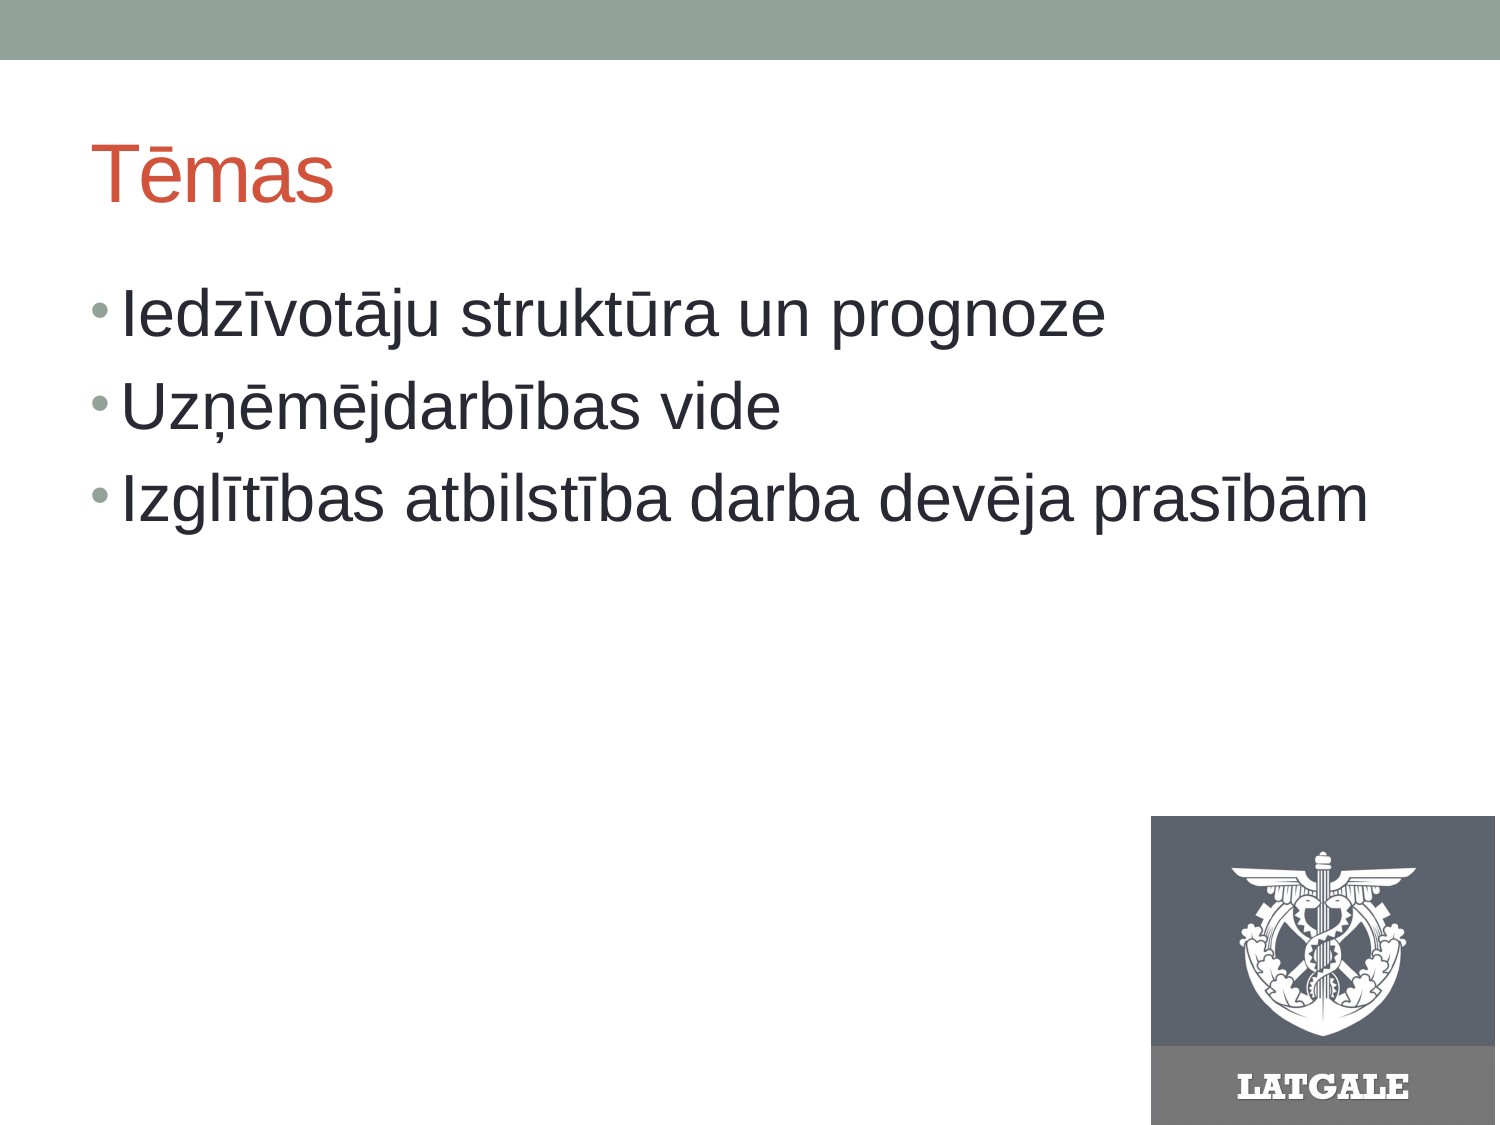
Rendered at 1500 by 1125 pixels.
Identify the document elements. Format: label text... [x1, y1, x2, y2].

title Tēmas [75, 87, 1426, 251]
picture [1151, 816, 1495, 1125]
list Iedzīvotāju struktūra un prognoze Uzņēmējdarbības vide Izglītības atbilstība darba devēja prasībām [75, 262, 1426, 1063]
